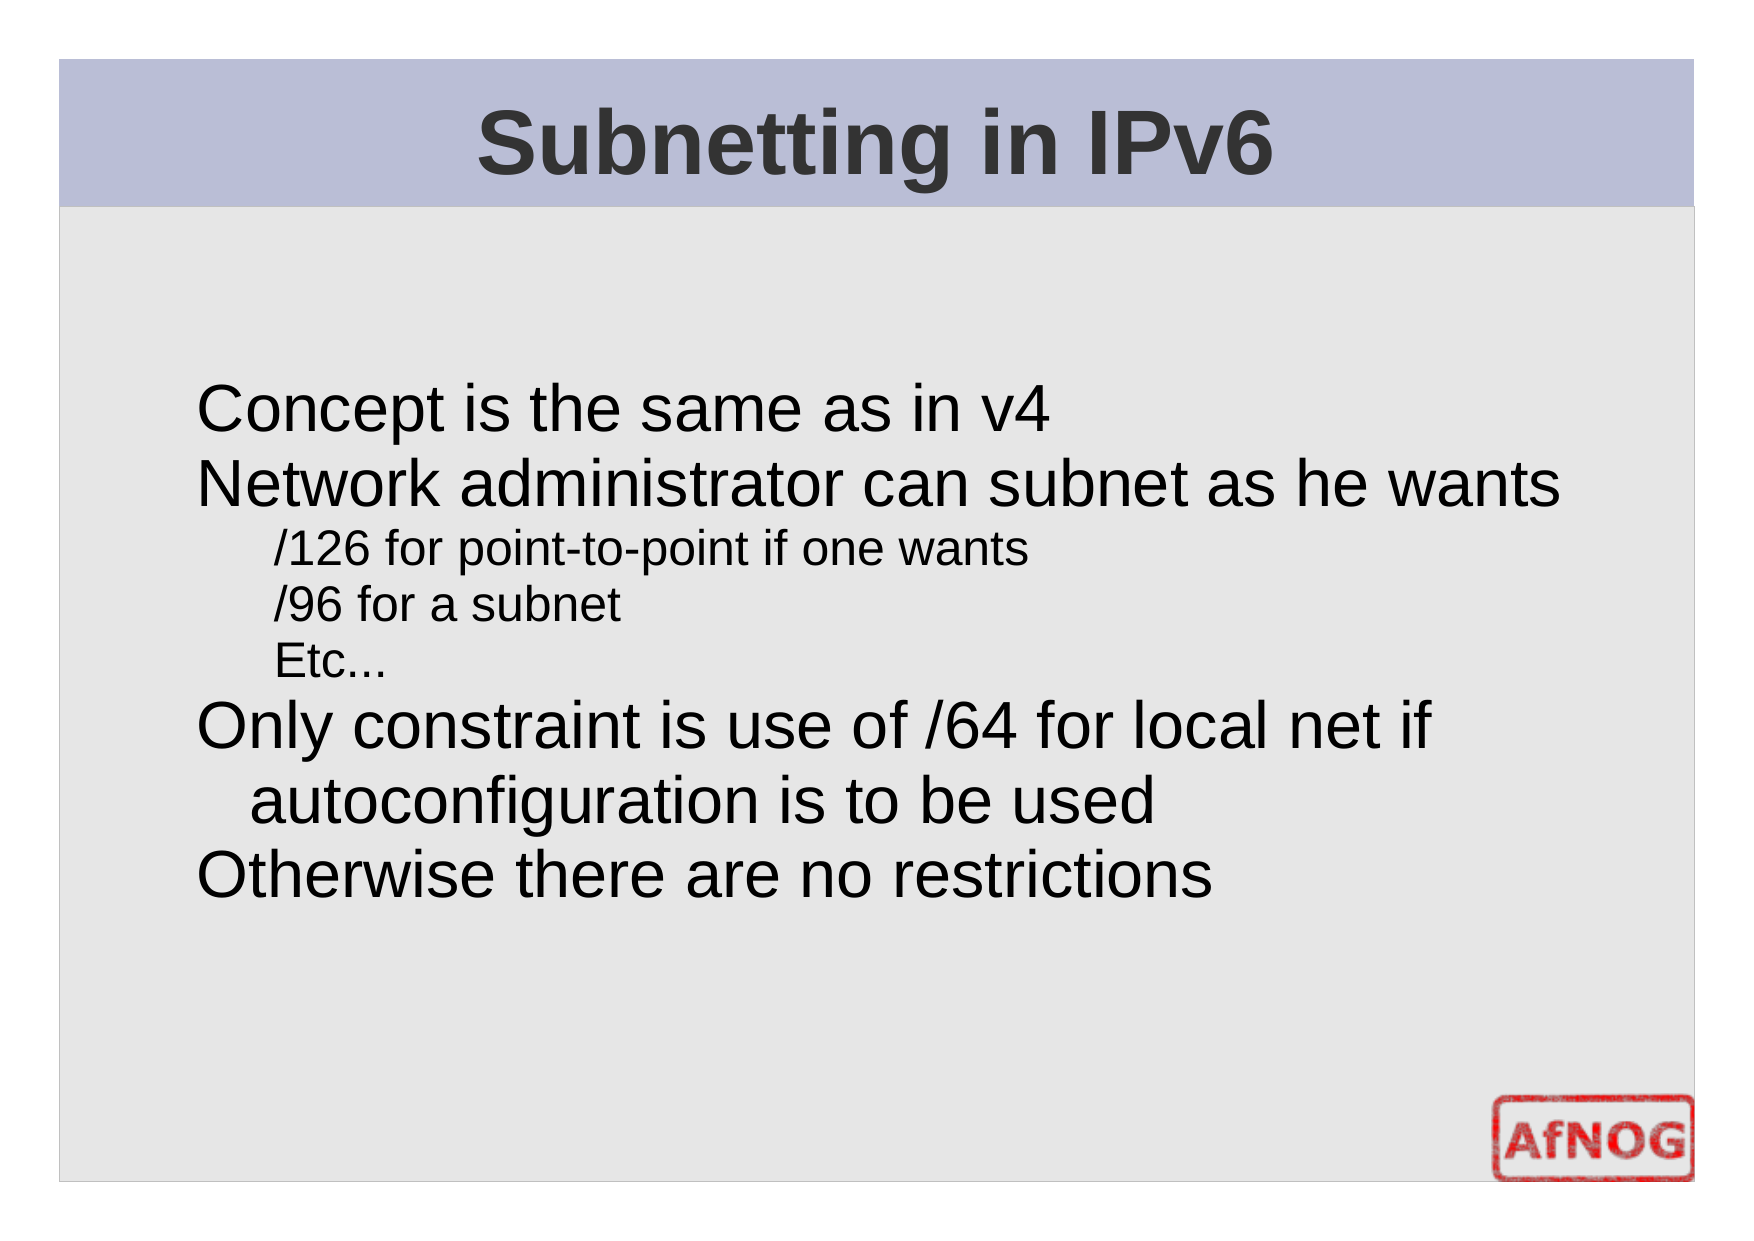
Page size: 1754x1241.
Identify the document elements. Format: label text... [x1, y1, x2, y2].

picture [1490, 1092, 1695, 1182]
list Concept is the same as in v4 Network administrator can subnet as he wants /126 for point-to-point if one wants /96 for a subnet Etc... Only constraint is use of /64 for local net if autoconfiguration is to be used Otherwise there are no restrictions [179, 371, 1576, 1079]
title Subnetting in IPv6 [59, 48, 1695, 237]
